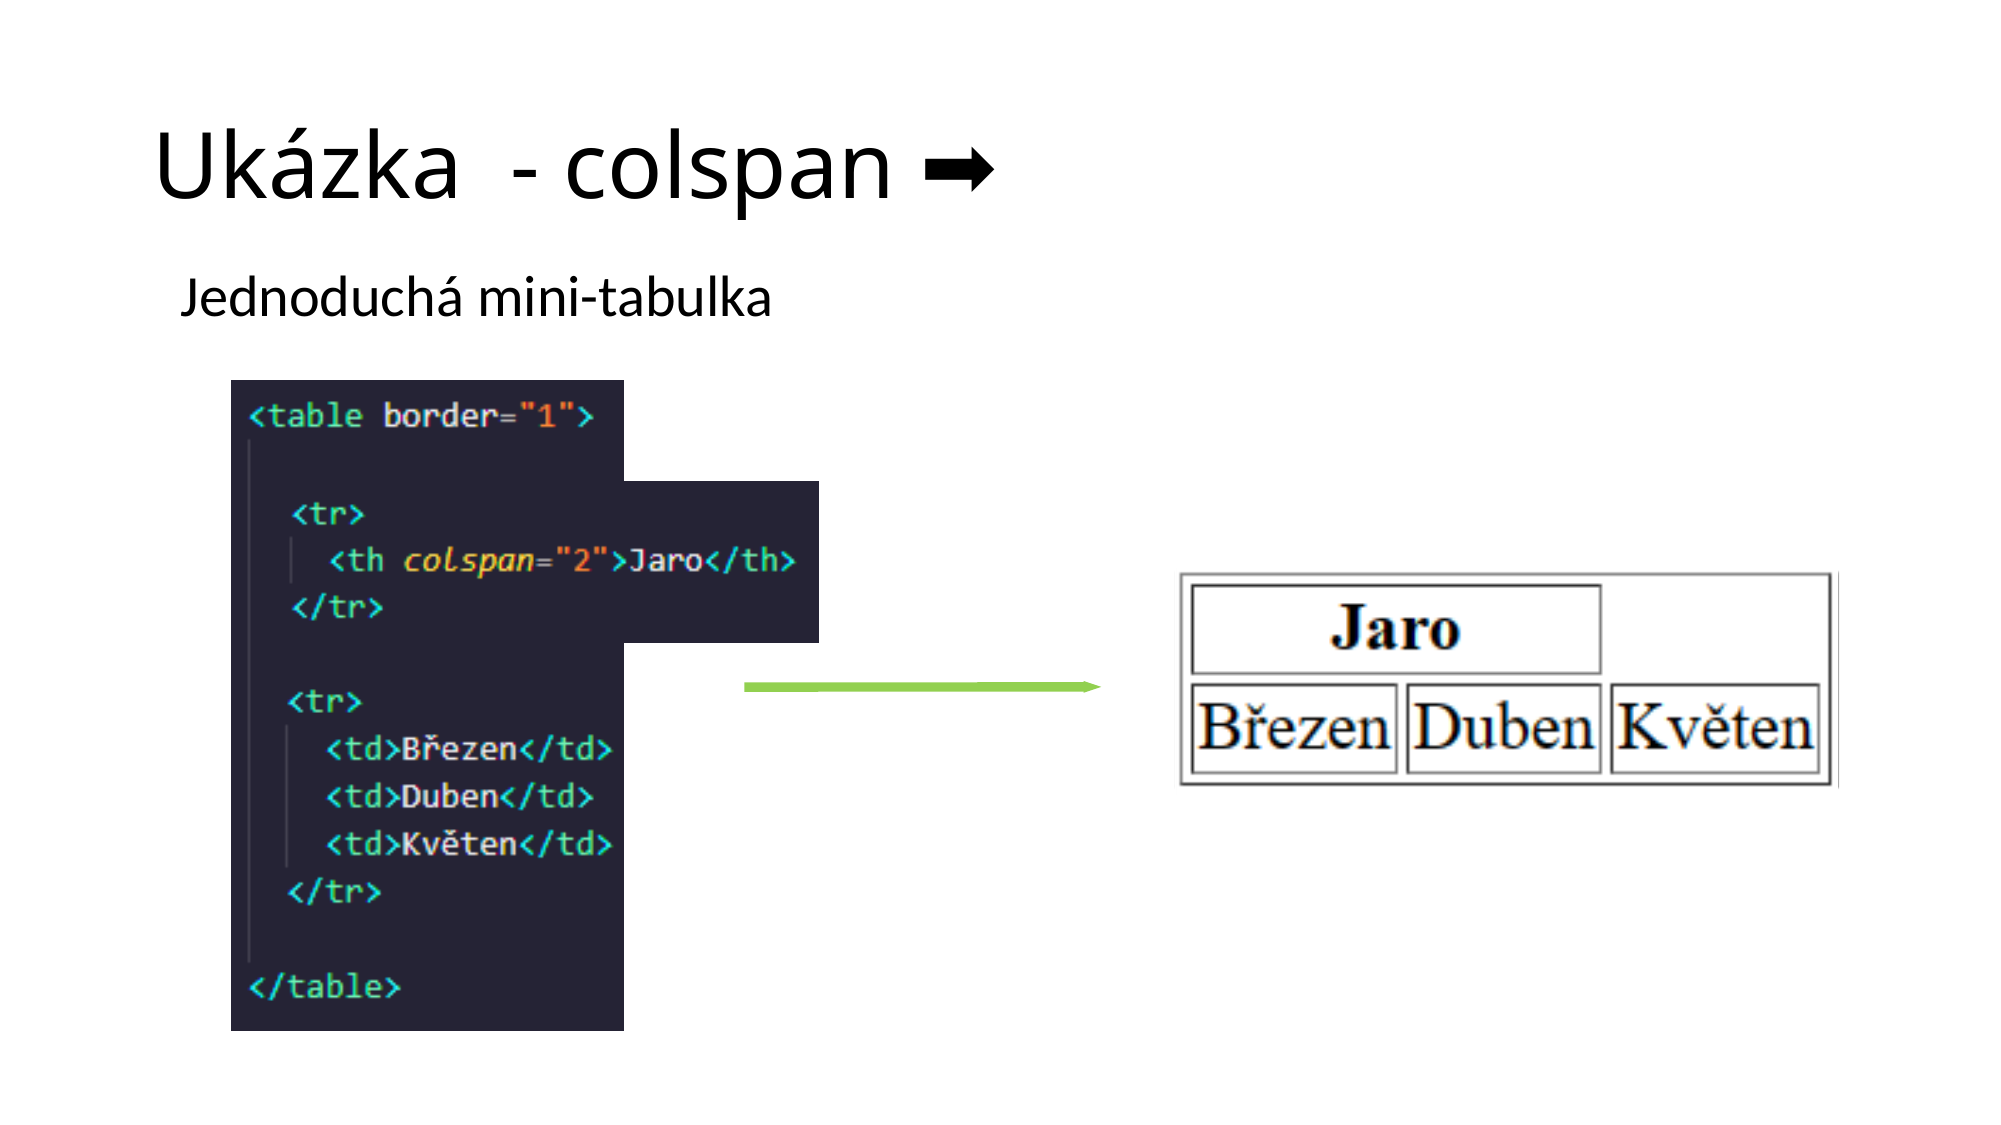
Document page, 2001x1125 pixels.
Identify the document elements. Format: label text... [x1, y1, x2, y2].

picture [231, 380, 819, 1031]
title Ukázka - colspan ➡️ [137, 59, 1863, 278]
list Jednoduchá mini-tabulka [165, 258, 1891, 973]
picture [1171, 561, 1842, 795]
